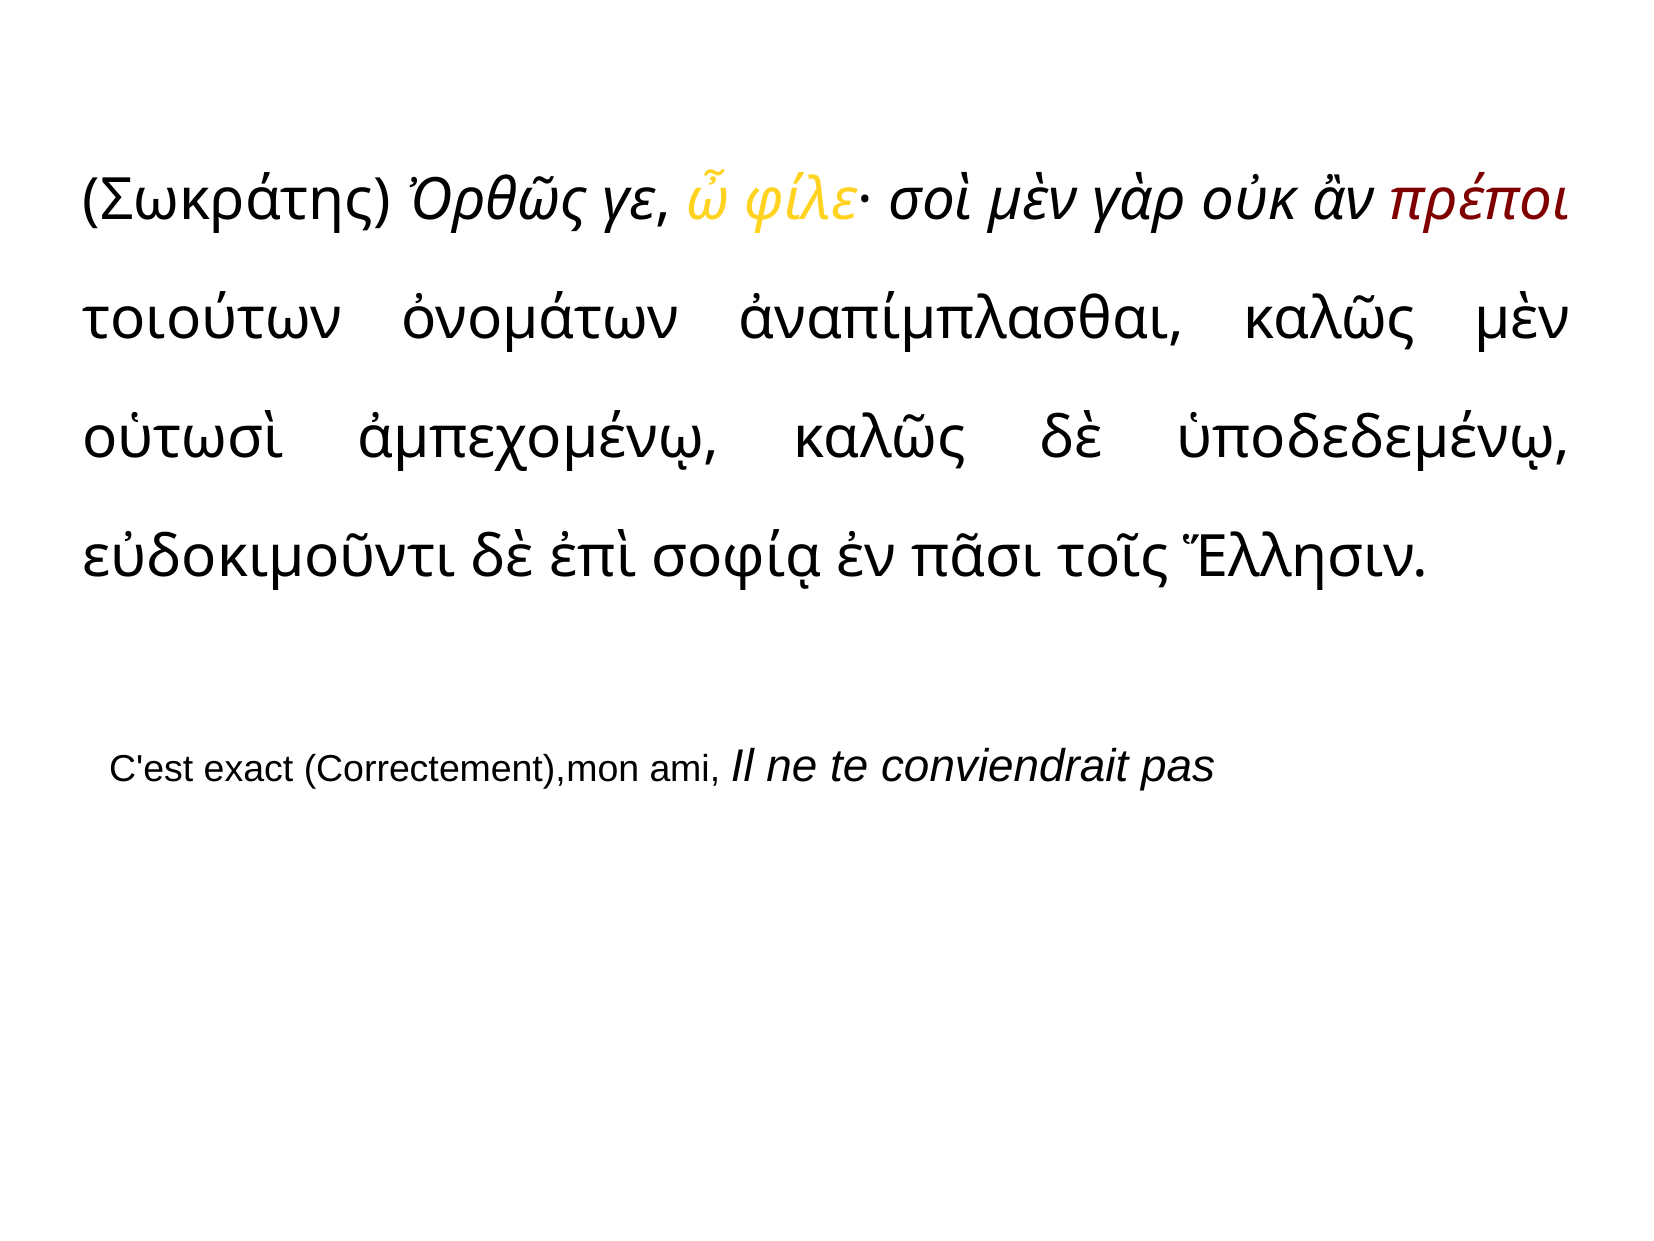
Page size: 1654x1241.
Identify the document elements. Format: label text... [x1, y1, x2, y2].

list (Σωκράτης) Ὀρθῶς γε, ὦ φίλε· σοὶ μὲν γὰρ οὐκ ἂν πρέποι τοιούτων ὀνομάτων ἀναπίμπλασθαι, καλῶς μὲν οὑτωσὶ ἀμπεχομένῳ, καλῶς δὲ ὑποδεδεμένῳ, εὐδοκιμοῦντι δὲ ἐπὶ σοφίᾳ ἐν πᾶσι τοῖς Ἕλλησιν. [82, 118, 1571, 1109]
text_box C'est exact (Correctement),mon ami, Il ne te conviendrait pas [94, 732, 1489, 798]
